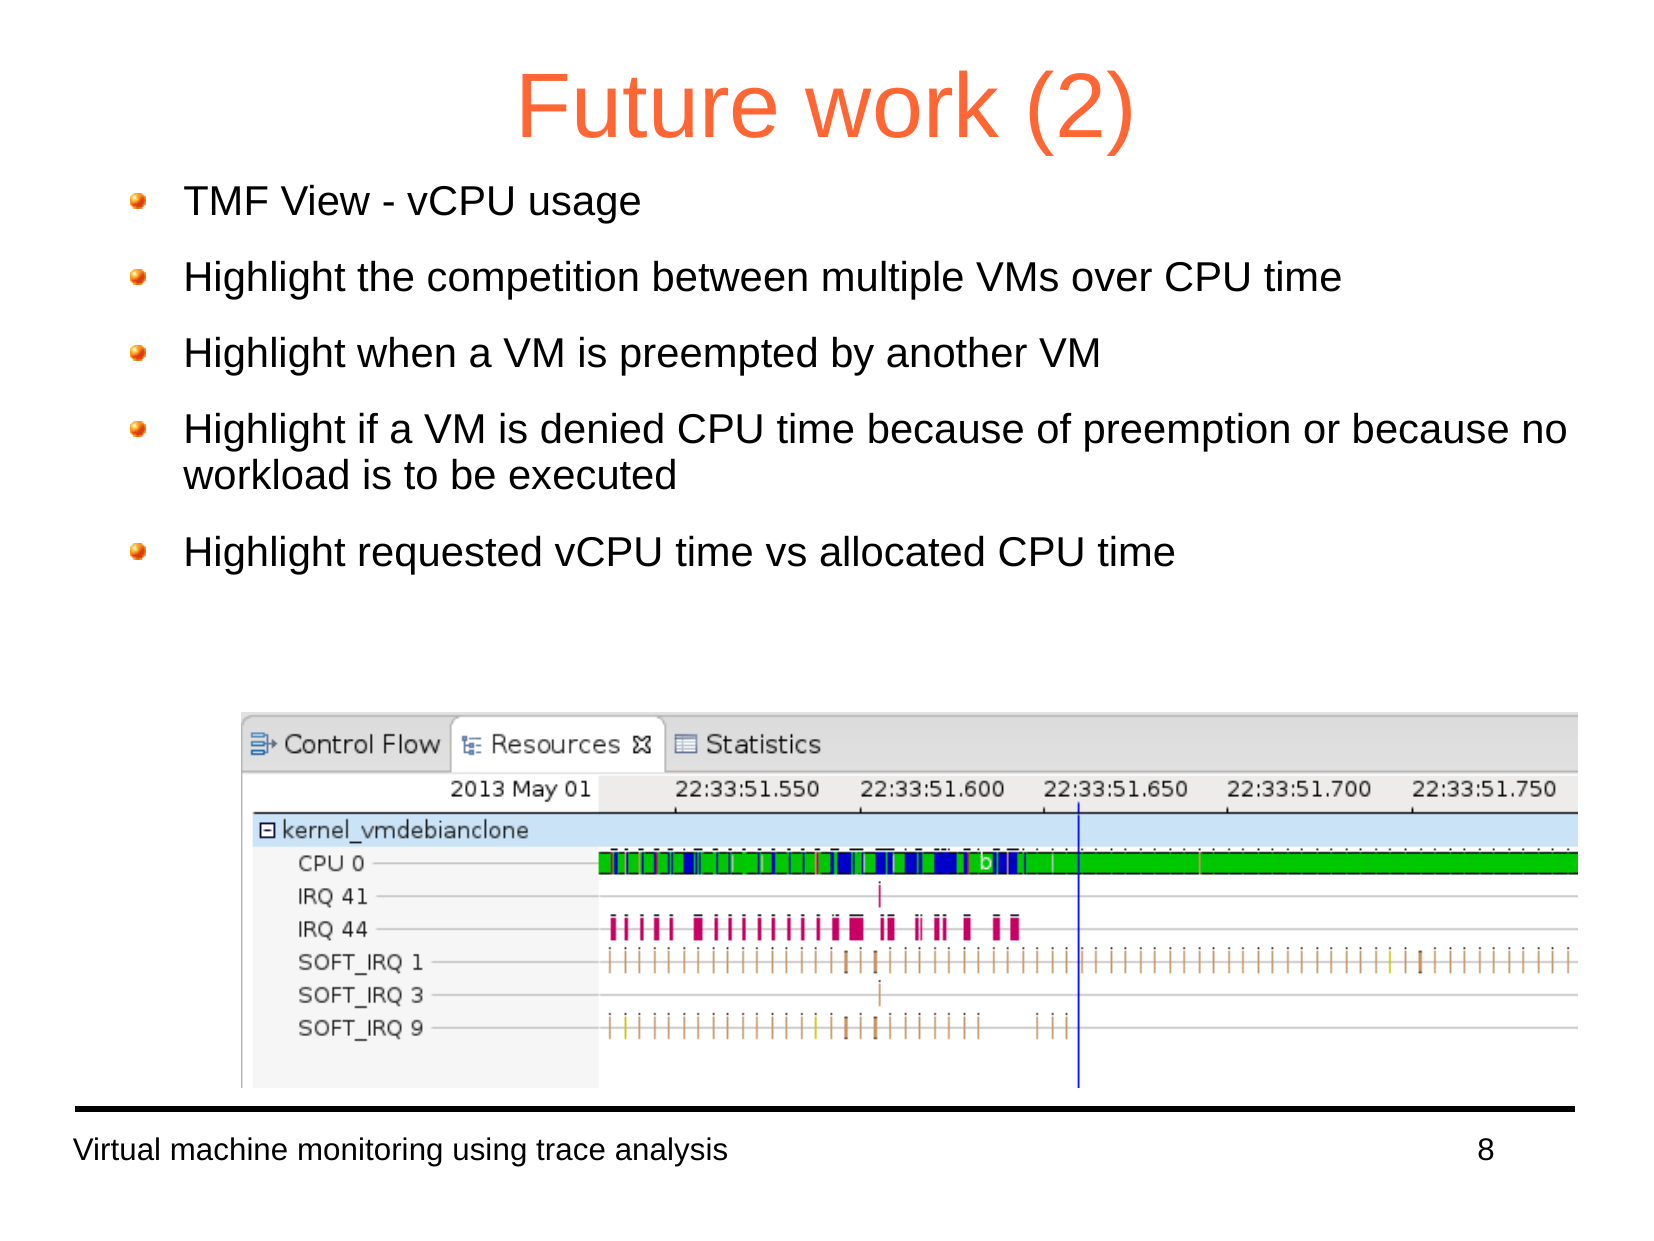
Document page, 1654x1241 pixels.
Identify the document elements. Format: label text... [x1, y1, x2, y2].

list TMF View - vCPU usage Highlight the competition between multiple VMs over CPU time Highlight when a VM is preempted by another VM Highlight if a VM is denied CPU time because of preemption or because no workload is to be executed Highlight requested vCPU time vs allocated CPU time [112, 177, 1576, 1003]
picture [241, 712, 1578, 1088]
title Future work (2) [82, 2, 1571, 210]
